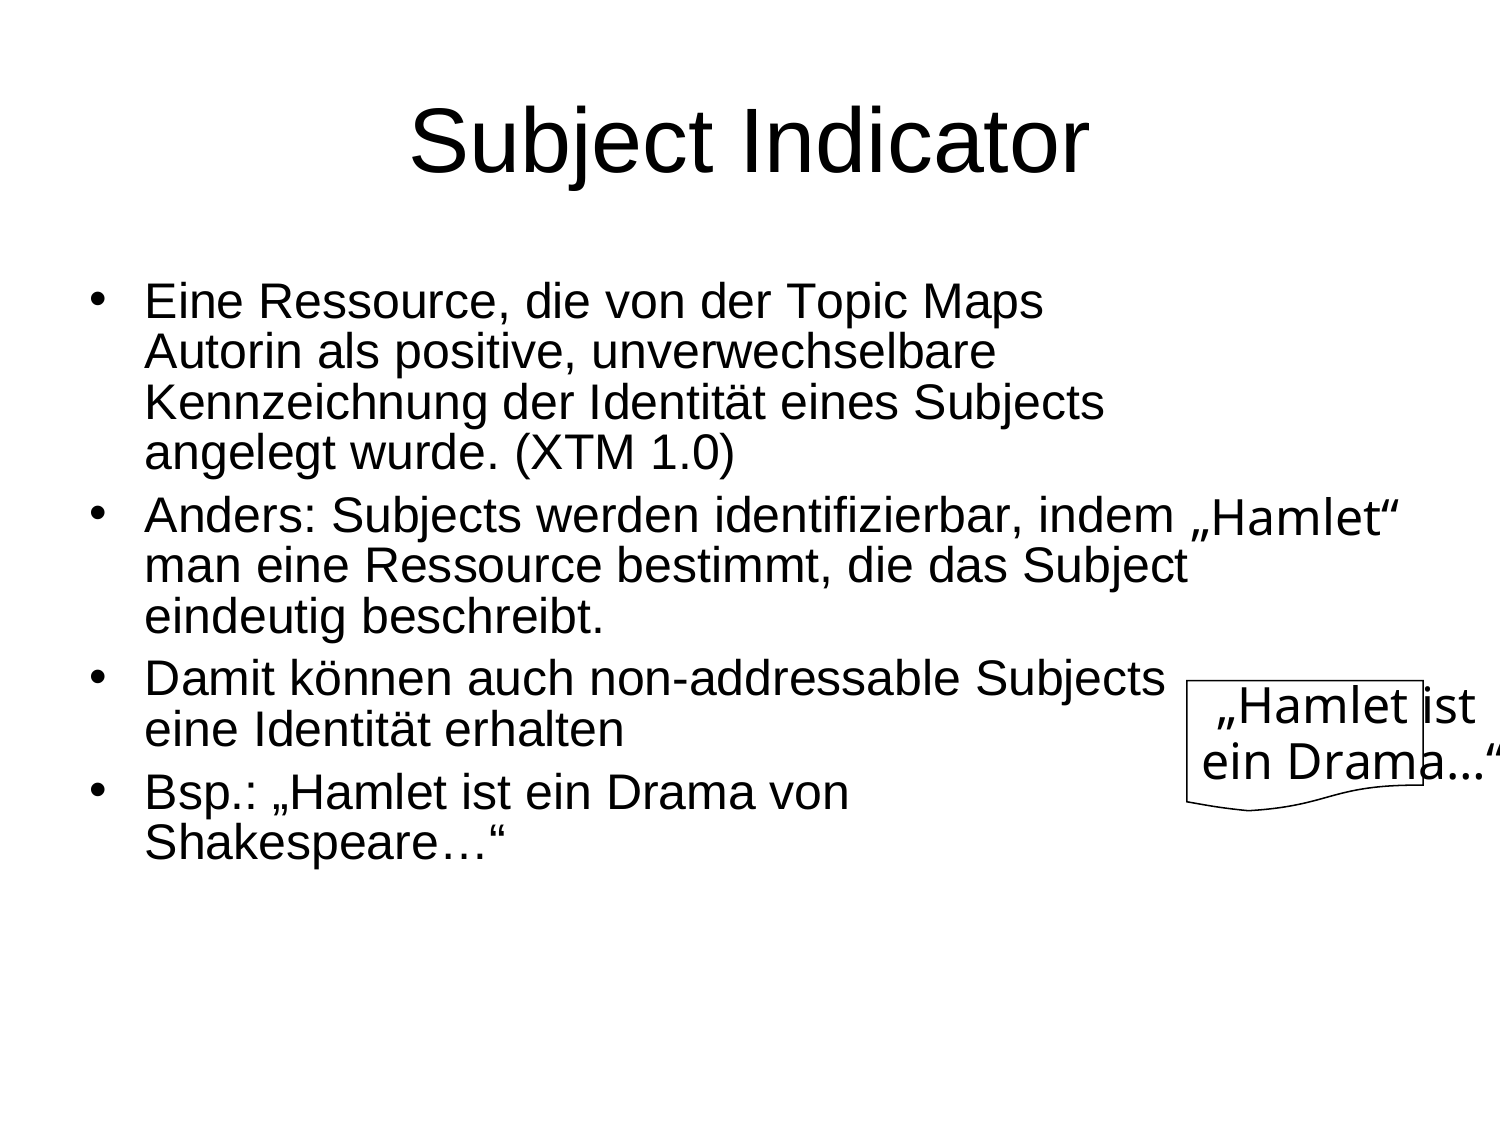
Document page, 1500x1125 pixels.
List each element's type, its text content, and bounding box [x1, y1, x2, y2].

text_box „Hamlet“ [1175, 479, 1415, 555]
title Subject Indicator [75, 45, 1426, 233]
list Eine Ressource, die von der Topic Maps Autorin als positive, unverwechselbare Kennzeichnung der Identität eines Subjects angelegt wurde. (XTM 1.0) Anders: Subjects werden identifizierbar, indem man eine Ressource bestimmt, die das Subject eindeutig beschreibt. Damit können auch non-addressable Subjects eine Identität erhalten Bsp.: „Hamlet ist ein Drama von Shakespeare…“ [75, 262, 1213, 1006]
text_box „Hamlet ist ein Drama…“ [1186, 680, 1424, 811]
